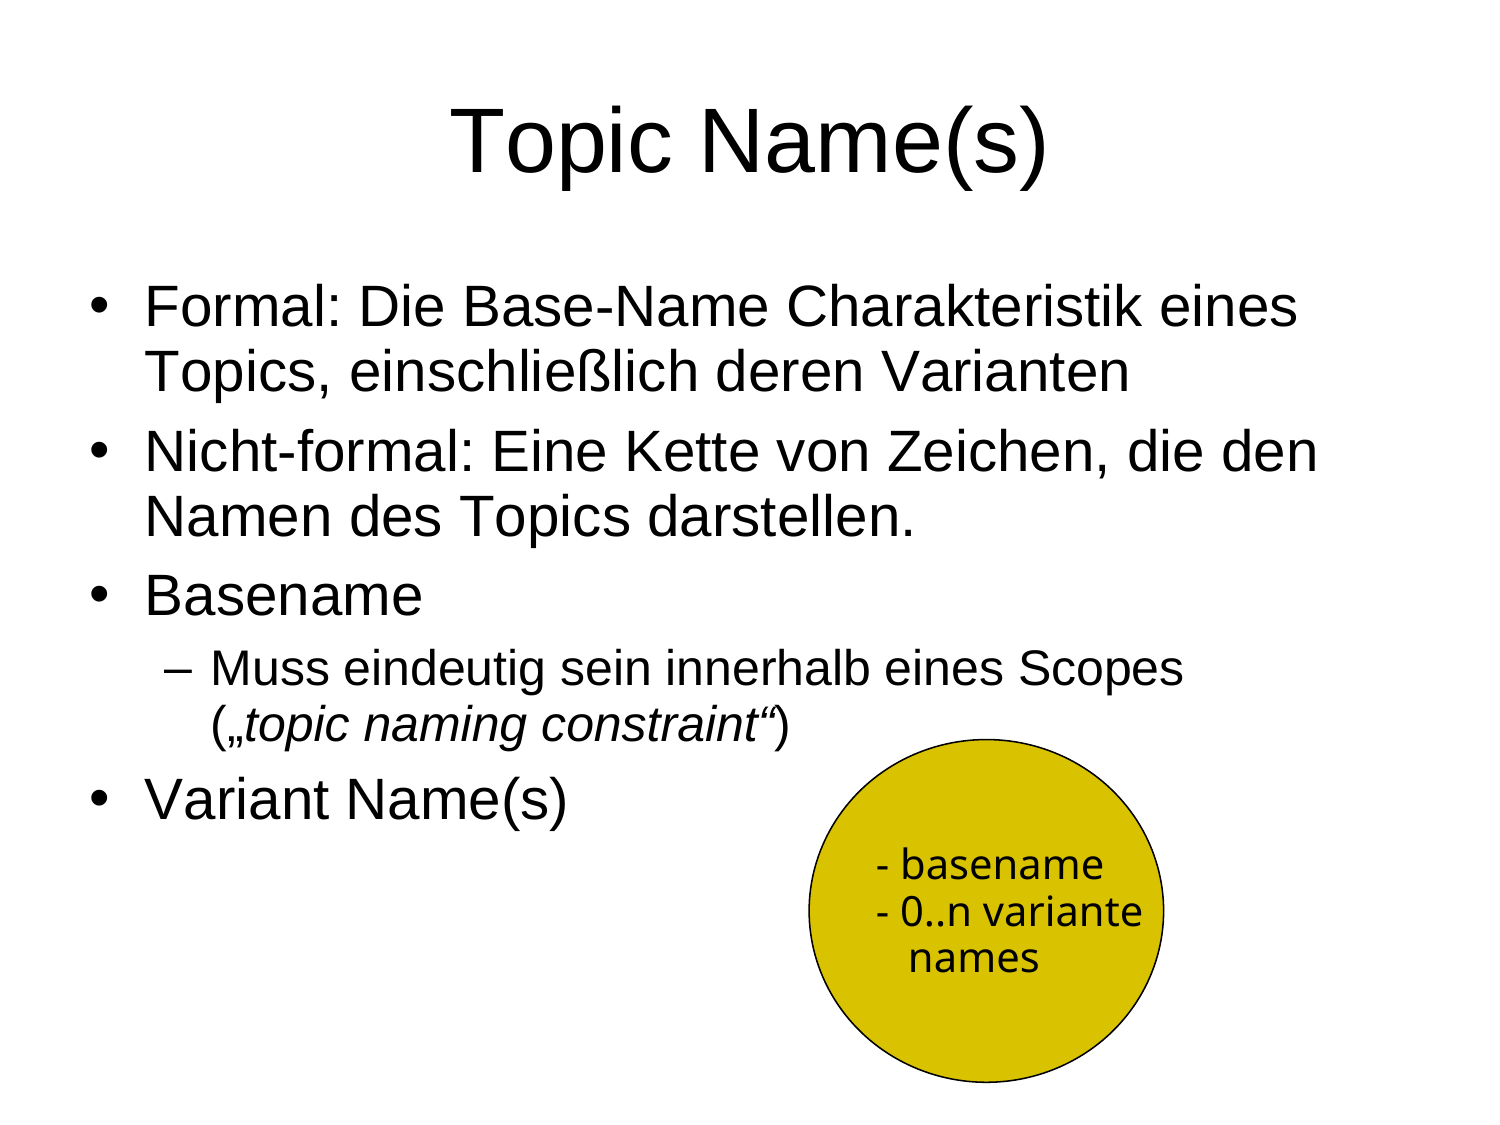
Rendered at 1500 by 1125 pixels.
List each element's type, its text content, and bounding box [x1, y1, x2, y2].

list Formal: Die Base-Name Charakteristik eines Topics, einschließlich deren Varianten Nicht-formal: Eine Kette von Zeichen, die den Namen des Topics darstellen. Basename Muss eindeutig sein innerhalb eines Scopes („topic naming constraint“) Variant Name(s) [75, 262, 1426, 1006]
text_box - basename - 0..n variante names [809, 739, 1164, 1083]
title Topic Name(s) [75, 45, 1426, 233]
